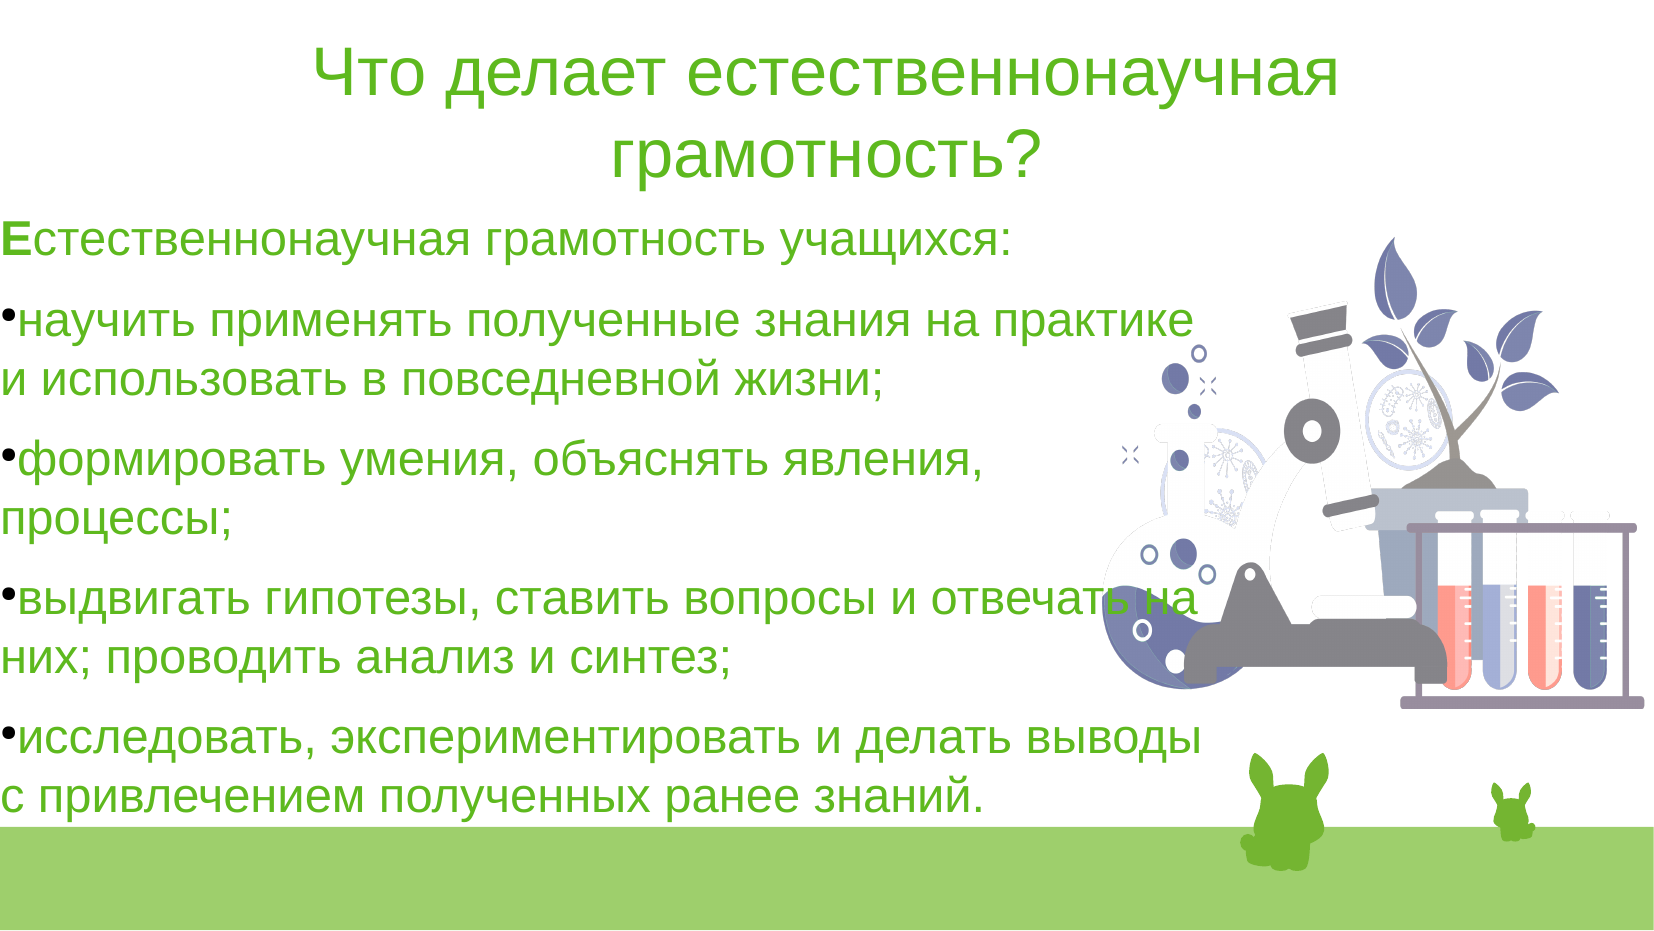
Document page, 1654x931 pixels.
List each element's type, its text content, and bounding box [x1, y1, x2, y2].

list Естественнонаучная грамотность учащихся: научить применять полученные знания на практике и использовать в повседневной жизни; формировать умения, объяснять явления, процессы; выдвигать гипотезы, ставить вопросы и отвечать на них; проводить анализ и синтез; исследовать, экспериментировать и делать выводы с привлечением полученных ранее знаний. [0, 206, 1211, 827]
title Что делает естественнонаучная грамотность? [88, 26, 1565, 181]
picture [1211, 236, 1654, 709]
